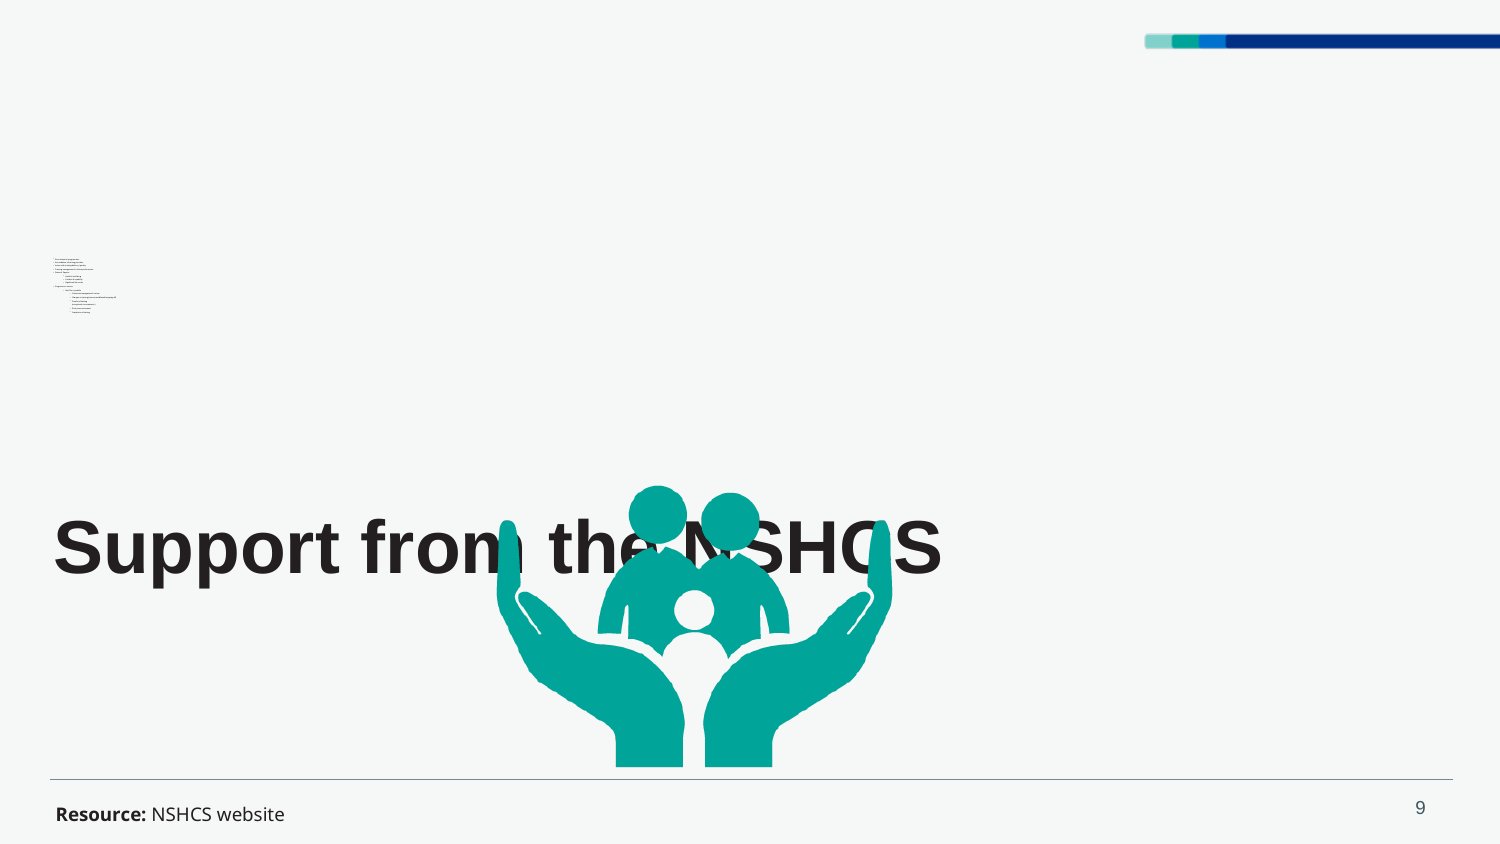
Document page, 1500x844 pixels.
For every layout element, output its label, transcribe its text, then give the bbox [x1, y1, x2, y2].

picture [480, 473, 914, 787]
list Recruitment to programmes Accreditation of training providers Issues with training delivery / quality Training management & clinical performance Pastoral Support: Health & wellbeing Conduct & capability Significant life events Progression reviews OneFile e-portfolio Curriculum management & review Changes to training (extensions/deferrals/stepping off) Transfer of training (exceptional circumstances) Final year assessment Completion of training [53, 170, 1457, 759]
text_box Resource: NSHCS website [40, 795, 336, 834]
title Support from the NSHCS [50, 35, 1454, 143]
